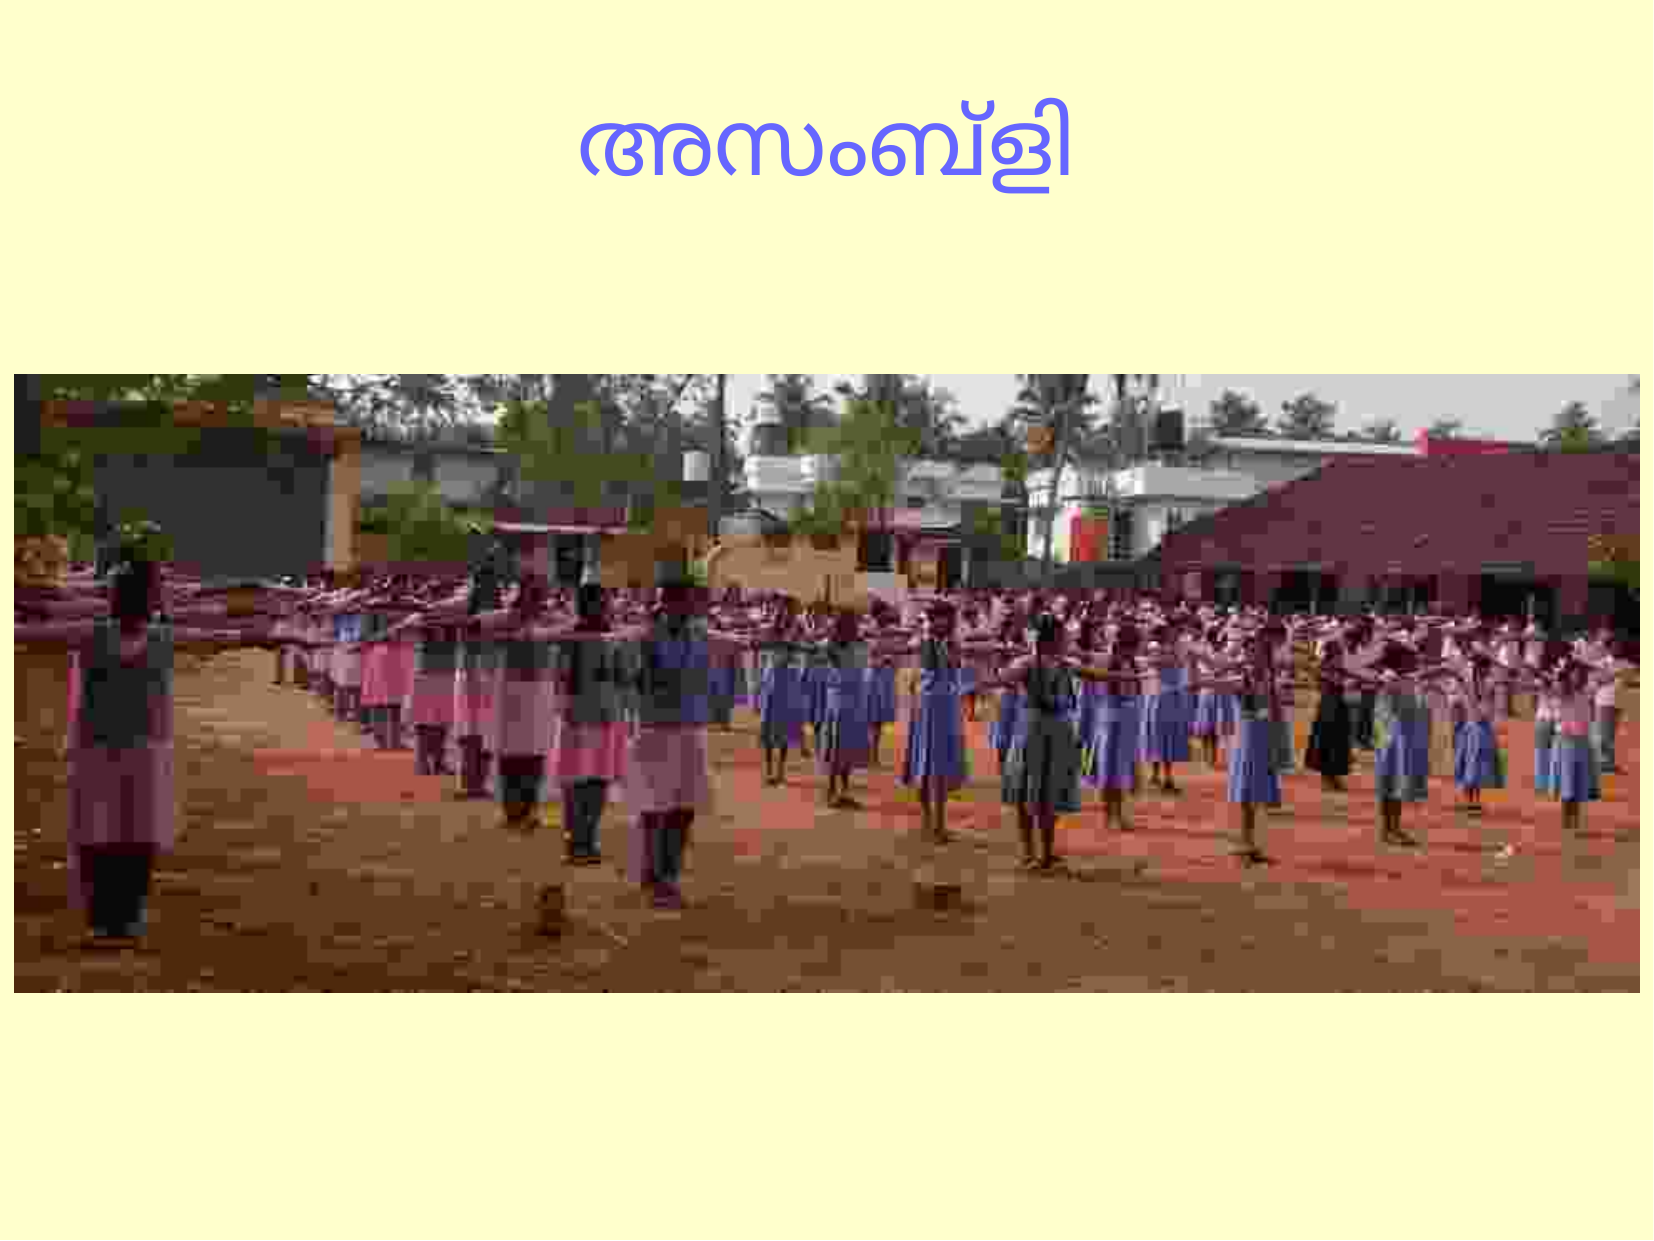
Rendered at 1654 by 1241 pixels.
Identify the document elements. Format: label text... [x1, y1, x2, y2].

picture [14, 374, 1640, 993]
title അസംബ്ളി [82, 49, 1571, 257]
